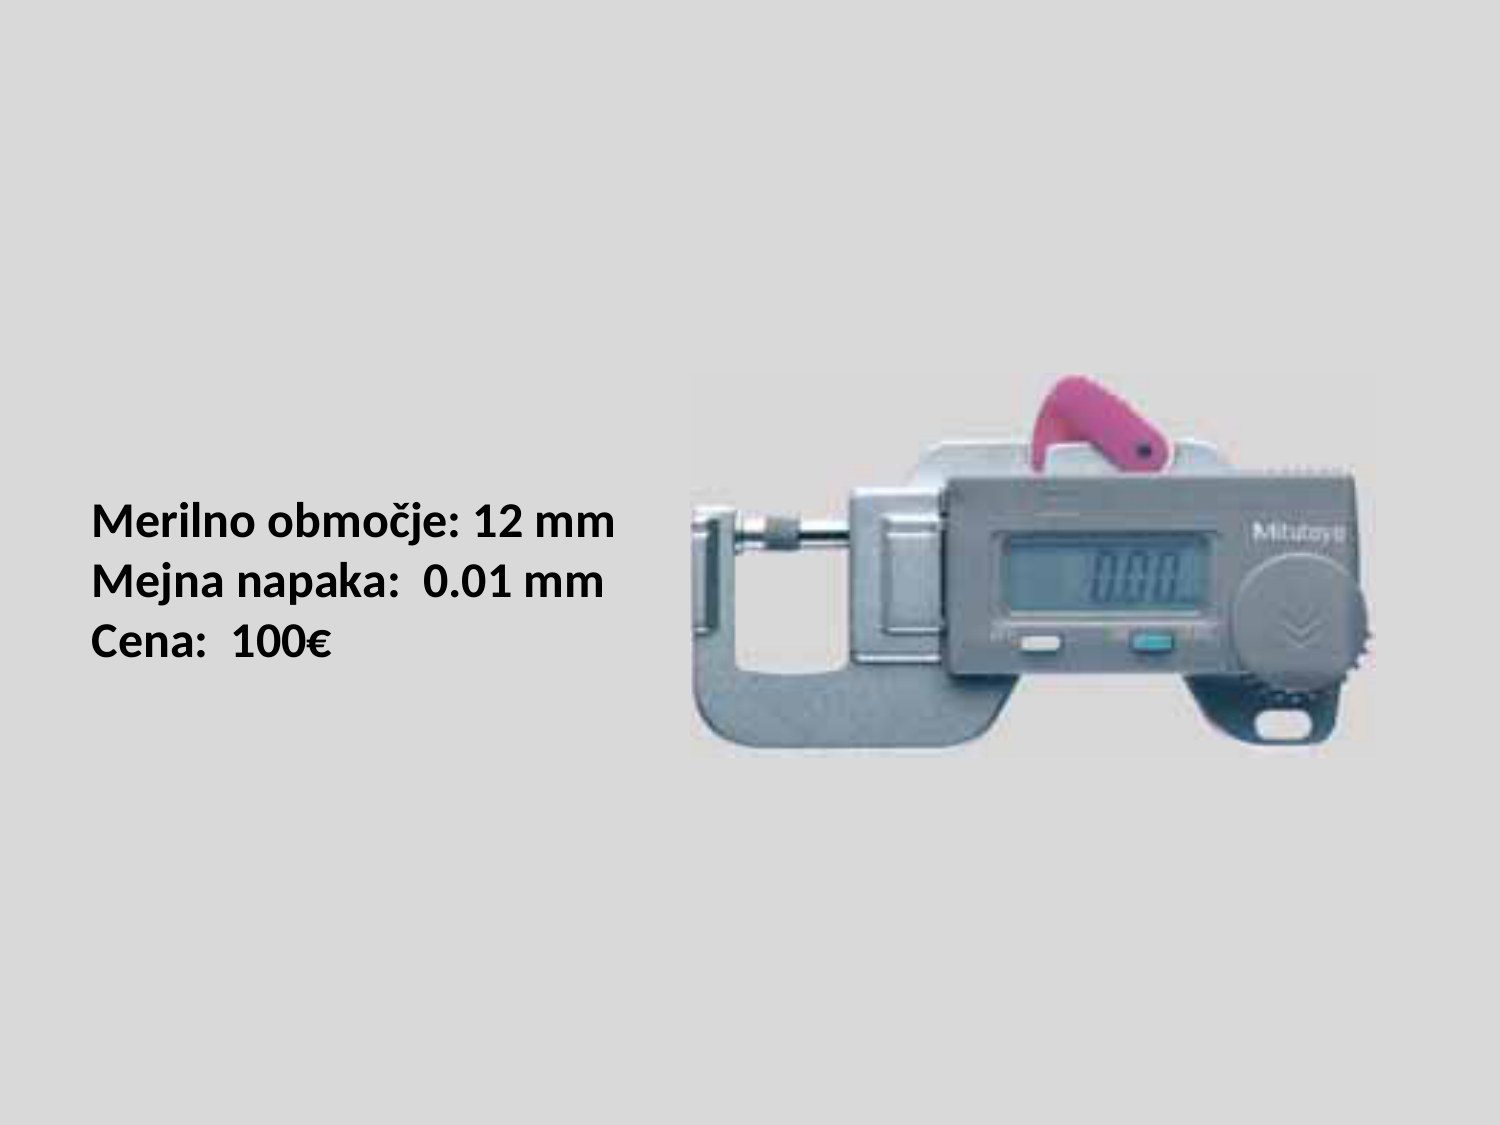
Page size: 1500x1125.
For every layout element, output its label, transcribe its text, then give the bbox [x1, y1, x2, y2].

picture [690, 373, 1376, 758]
text_box Merilno območje: 12 mm Mejna napaka: 0.01 mm Cena: 100€ [76, 479, 668, 675]
